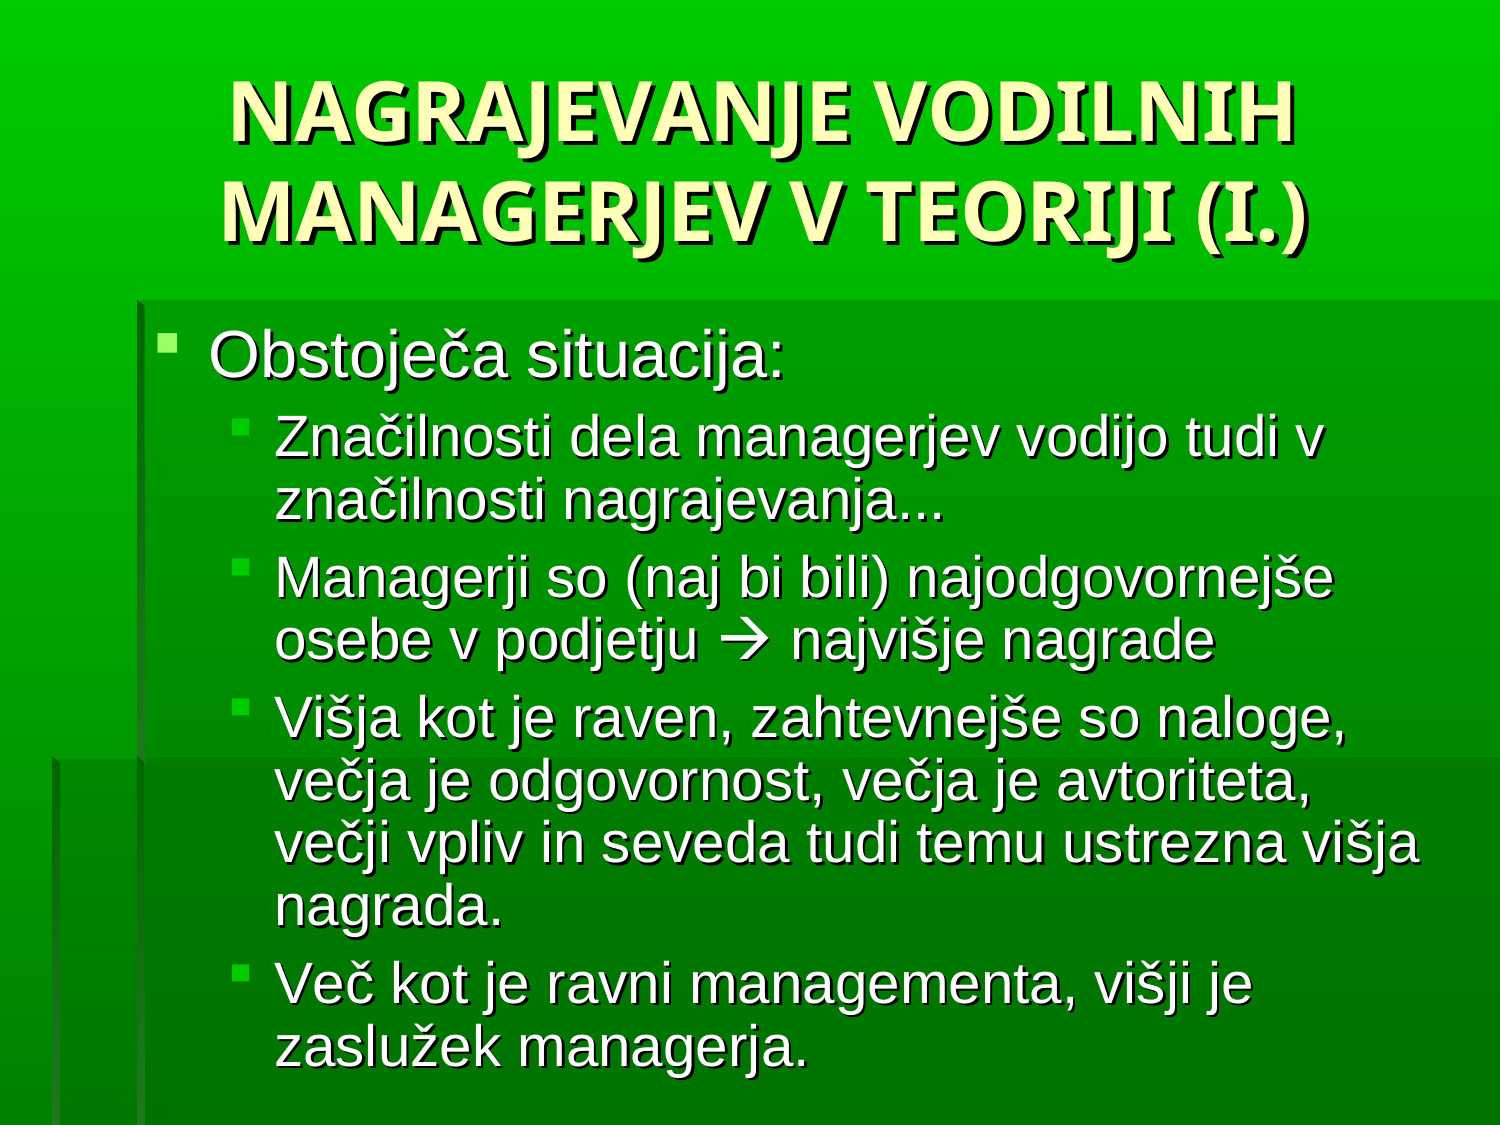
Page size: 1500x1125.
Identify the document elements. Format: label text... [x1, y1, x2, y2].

list Obstoječa situacija: Značilnosti dela managerjev vodijo tudi v značilnosti nagrajevanja... Managerji so (naj bi bili) najodgovornejše osebe v podjetju  najvišje nagrade Višja kot je raven, zahtevnejše so naloge, večja je odgovornost, večja je avtoriteta, večji vpliv in seveda tudi temu ustrezna višja nagrada. Več kot je ravni managementa, višji je zaslužek managerja. [137, 312, 1451, 1125]
title NAGRAJEVANJE VODILNIH MANAGERJEV V TEORIJI (I.) [75, 40, 1451, 276]
